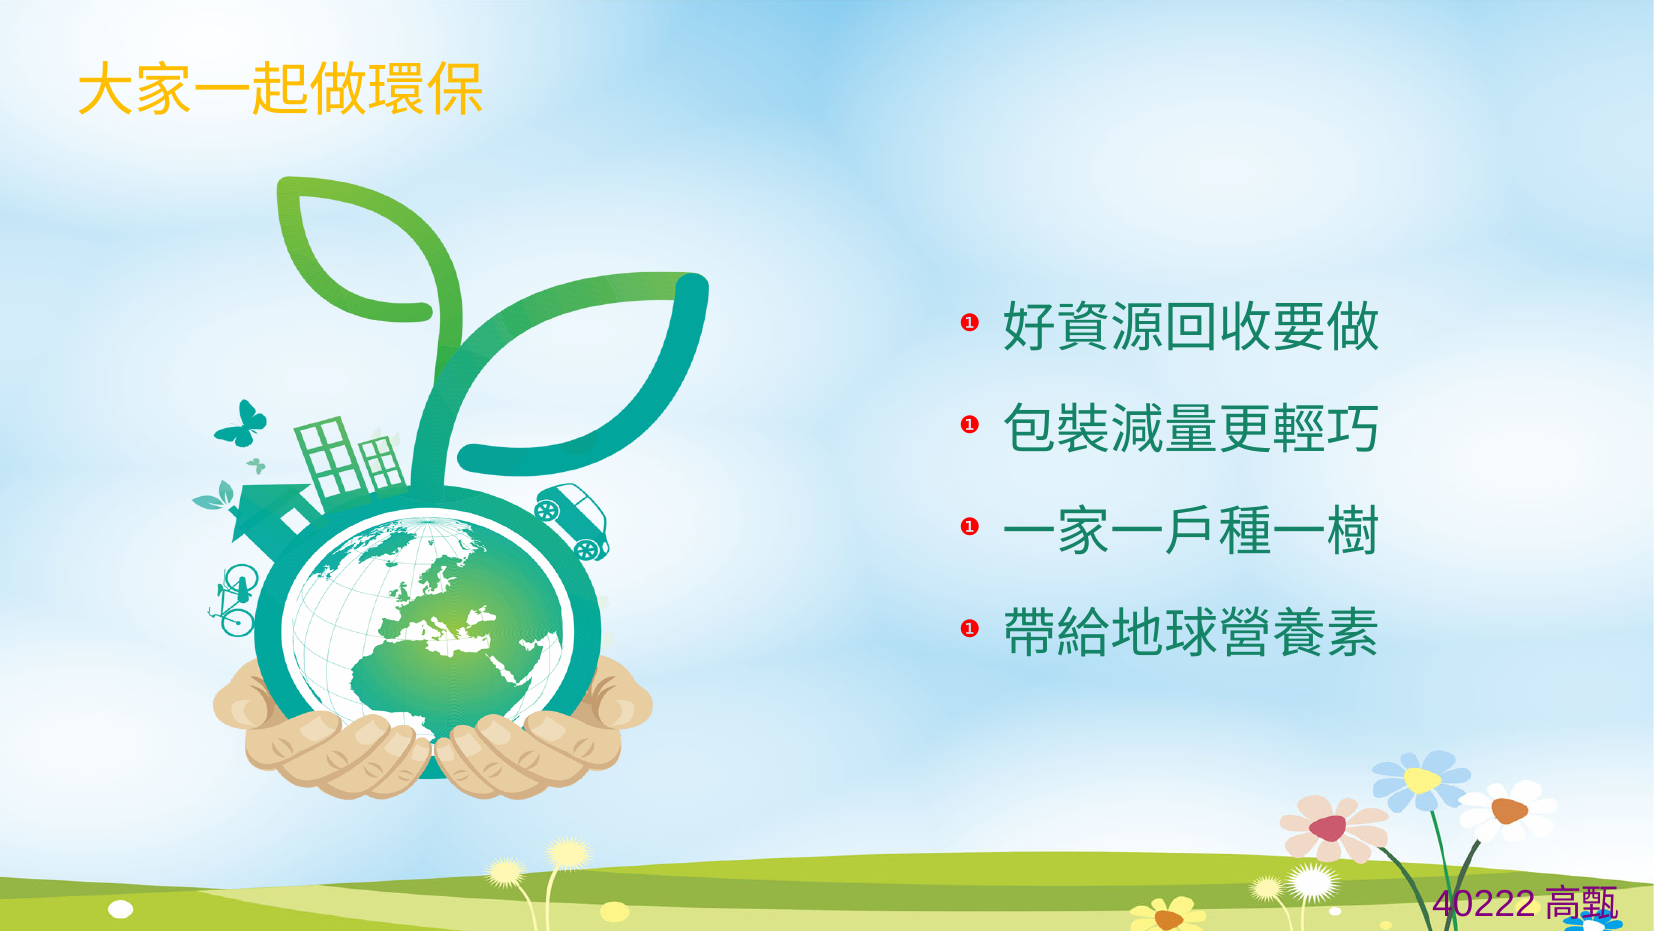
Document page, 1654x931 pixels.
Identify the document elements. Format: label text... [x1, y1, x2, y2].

text_box 40222高甄 [1417, 865, 1635, 931]
list 好資源回收要做 包裝減量更輕巧 一家一戶種一樹 帶給地球營養素 [944, 198, 1459, 680]
title 大家一起做環保 [59, 21, 502, 148]
picture [0, 0, 1654, 931]
